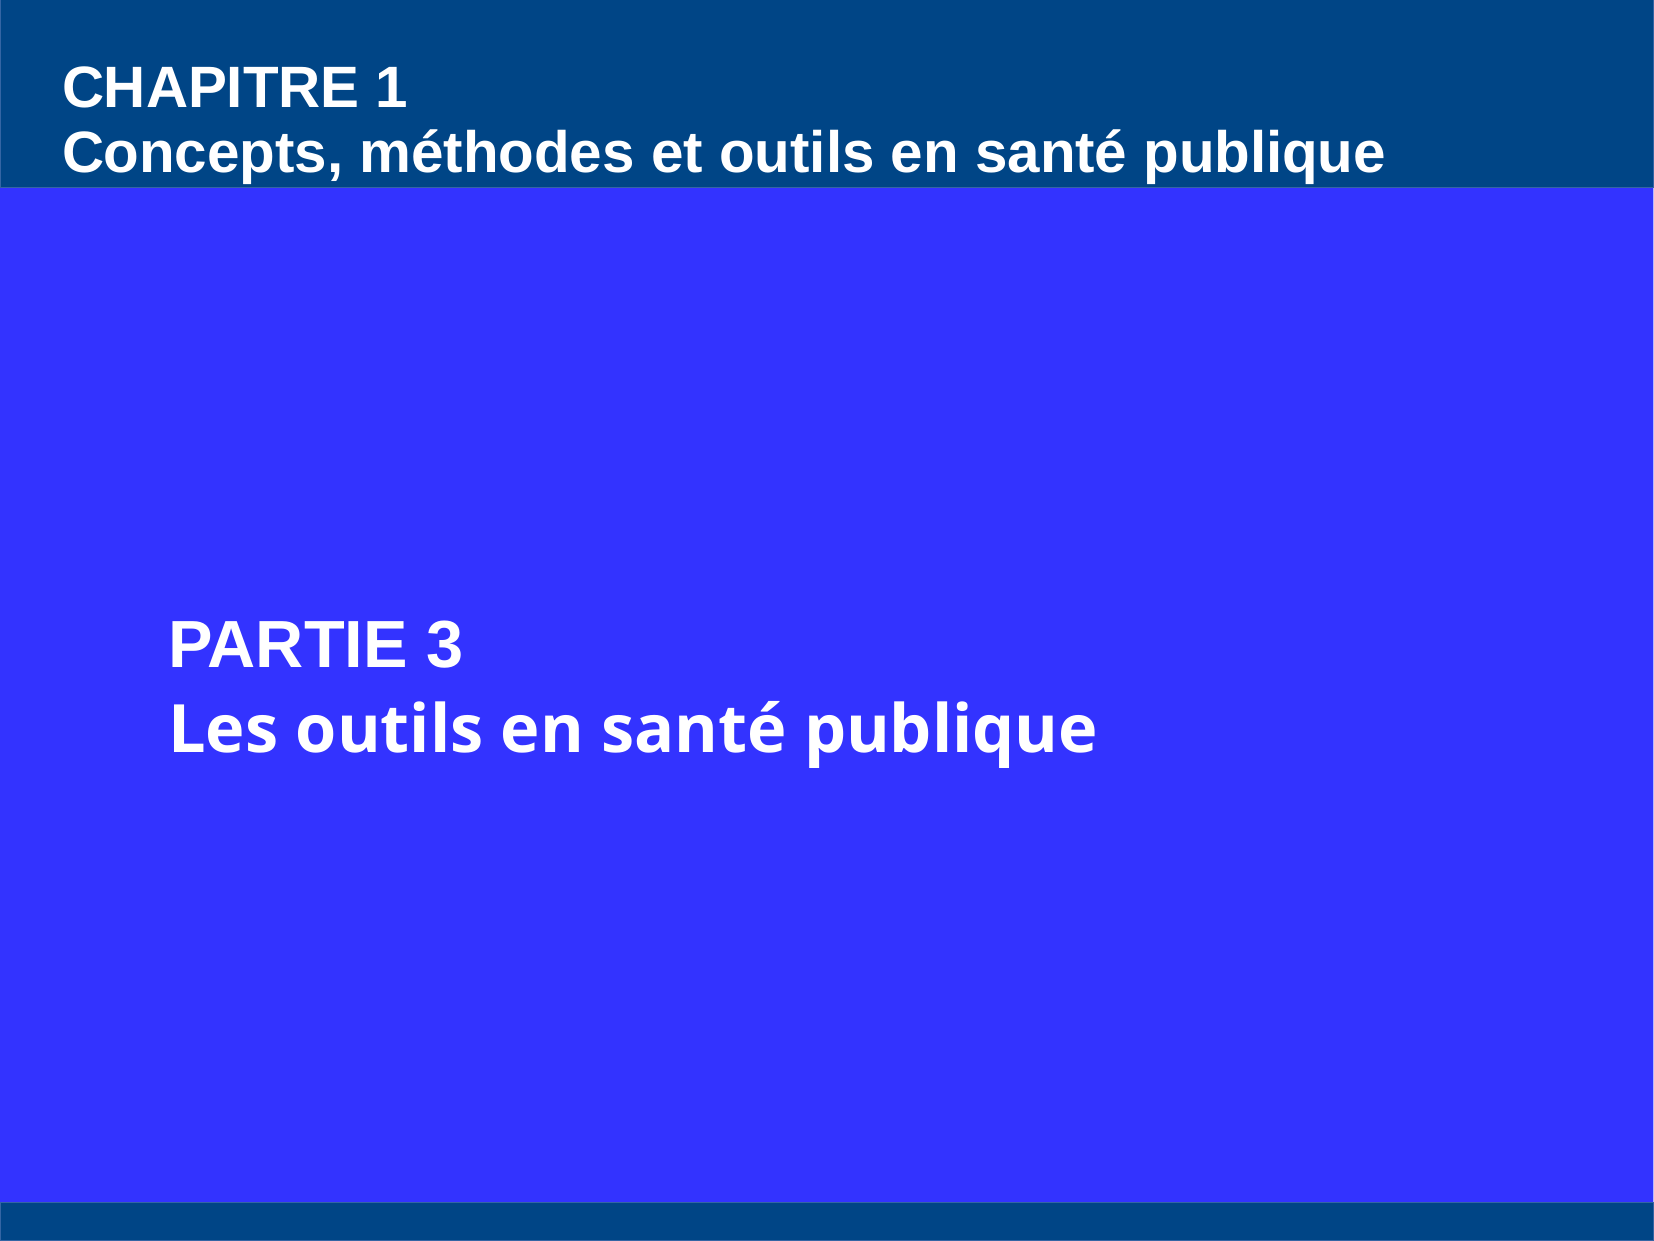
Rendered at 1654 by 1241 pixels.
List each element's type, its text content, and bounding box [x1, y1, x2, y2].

text_box CHAPITRE 1 Concepts, méthodes et outils en santé publique [47, 47, 1607, 193]
text_box PARTIE 3 Les outils en santé publique [153, 599, 1524, 773]
